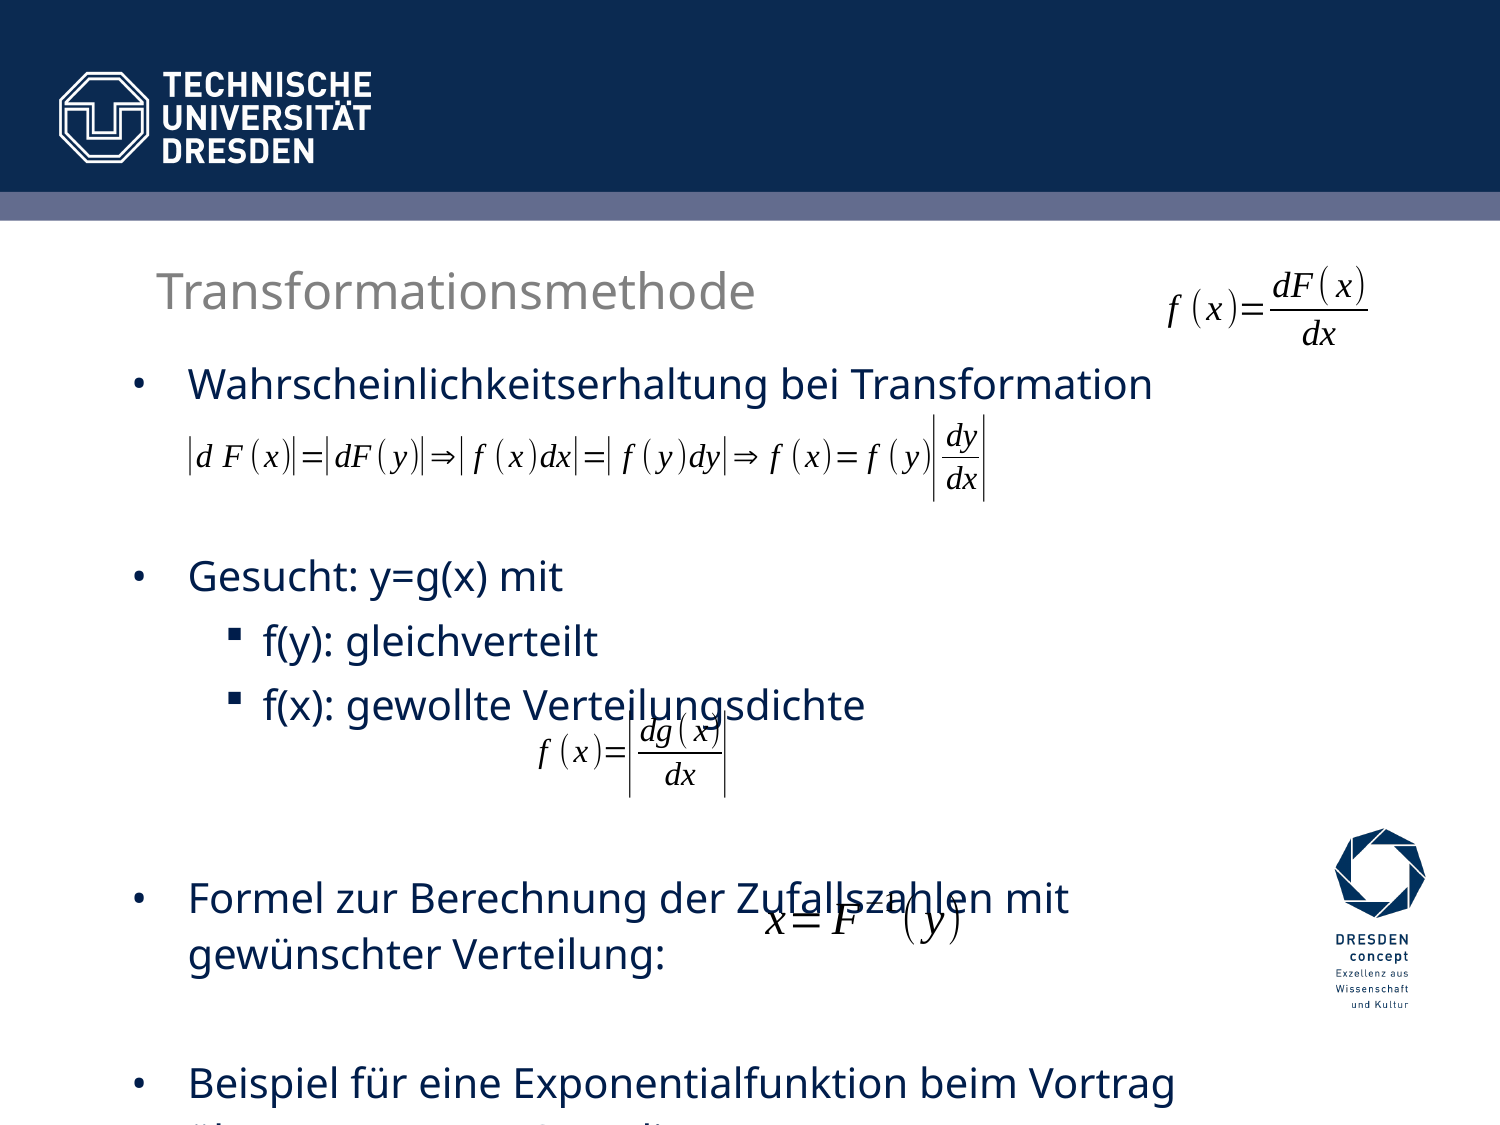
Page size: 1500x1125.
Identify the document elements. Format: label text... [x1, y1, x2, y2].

title Transformationsmethode [156, 196, 1388, 354]
picture [58, 71, 371, 164]
chart [751, 885, 975, 945]
list Wahrscheinlichkeitserhaltung bei Transformation Gesucht: y=g(x) mit f(y): gleichverteilt f(x): gewollte Verteilungsdichte Formel zur Berechnung der Zufallszahlen mit gewünschter Verteilung: Beispiel für eine Exponentialfunktion beim Vortrag über Importance Sampling [75, 354, 1425, 1084]
picture [1425, 822, 1430, 1016]
chart [177, 413, 996, 502]
chart [523, 708, 739, 798]
chart [1151, 265, 1378, 355]
